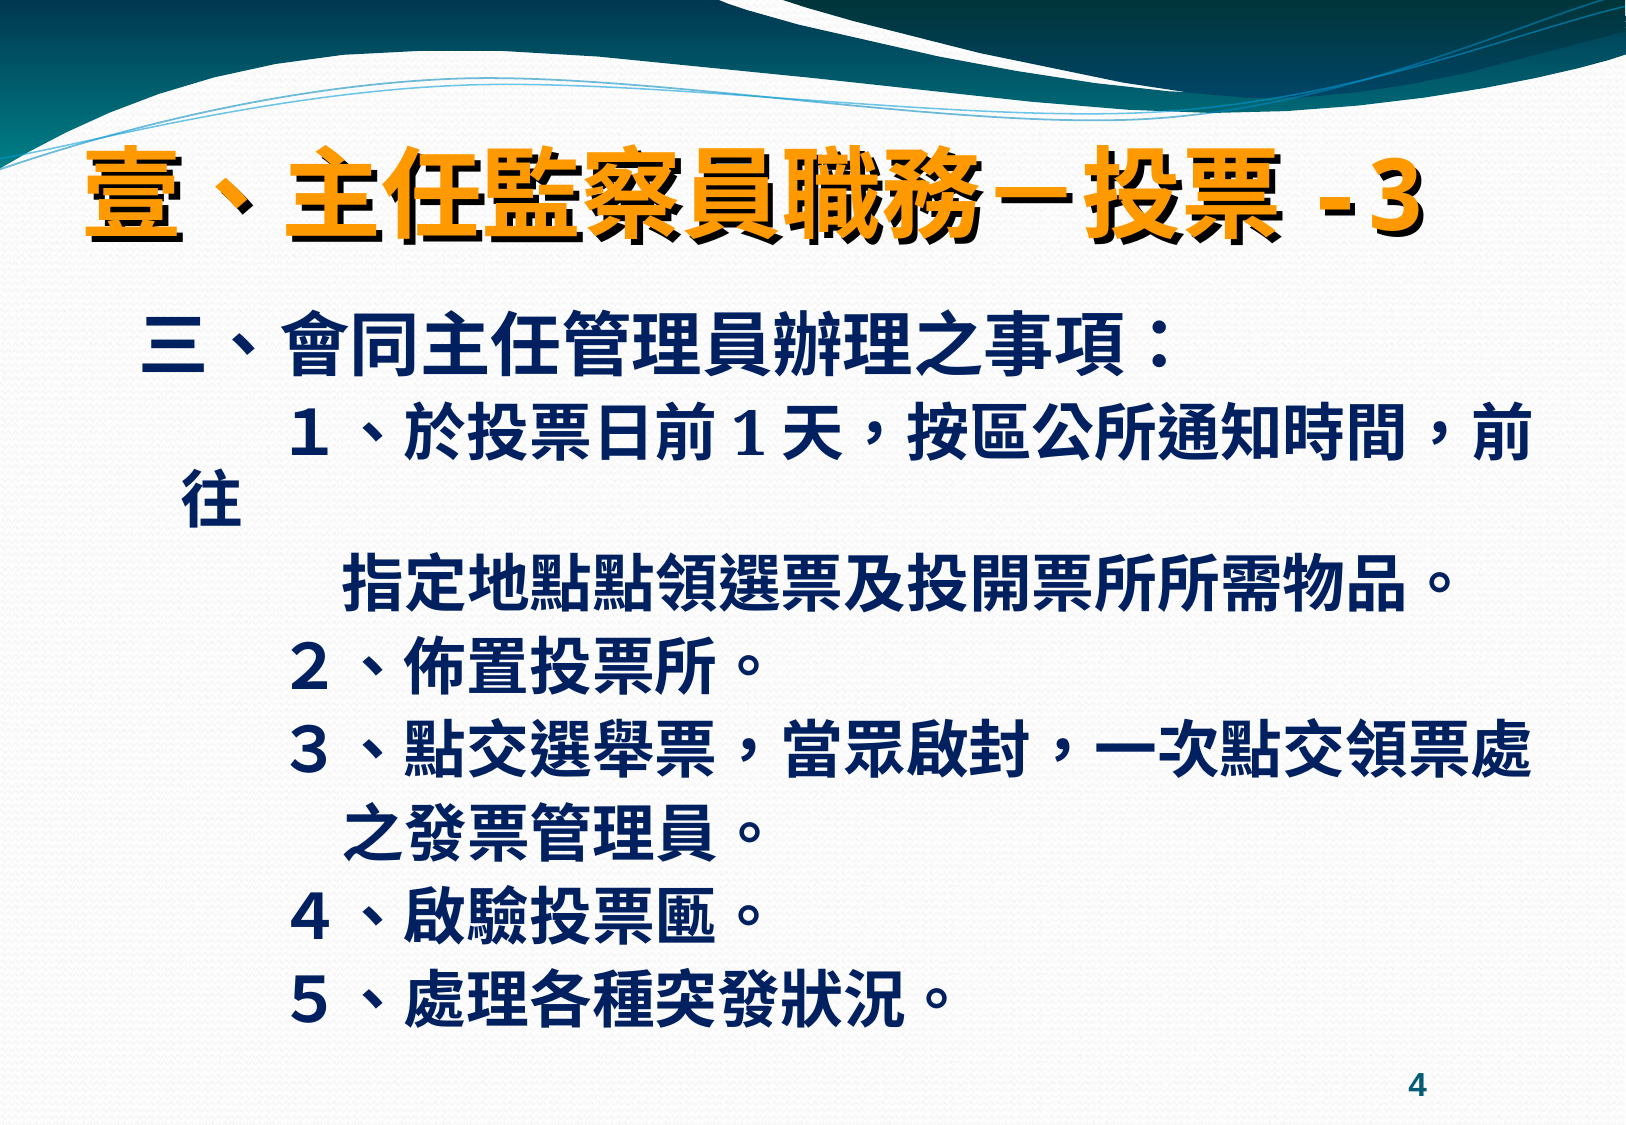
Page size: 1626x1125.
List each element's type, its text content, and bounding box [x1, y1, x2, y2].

title 壹、主任監察員職務－投票-3 [81, 106, 1544, 251]
text_box [1408, 1042, 1544, 1103]
list 三、會同主任管理員辦理之事項： １、於投票日前1天，按區公所通知時間，前往 指定地點點領選票及投開票所所需物品。 ２、佈置投票所。 ３、點交選舉票，當眾啟封，一次點交領票處 之發票管理員。 ４、啟驗投票匭。 ５、處理各種突發狀況。 [81, 302, 1563, 1103]
